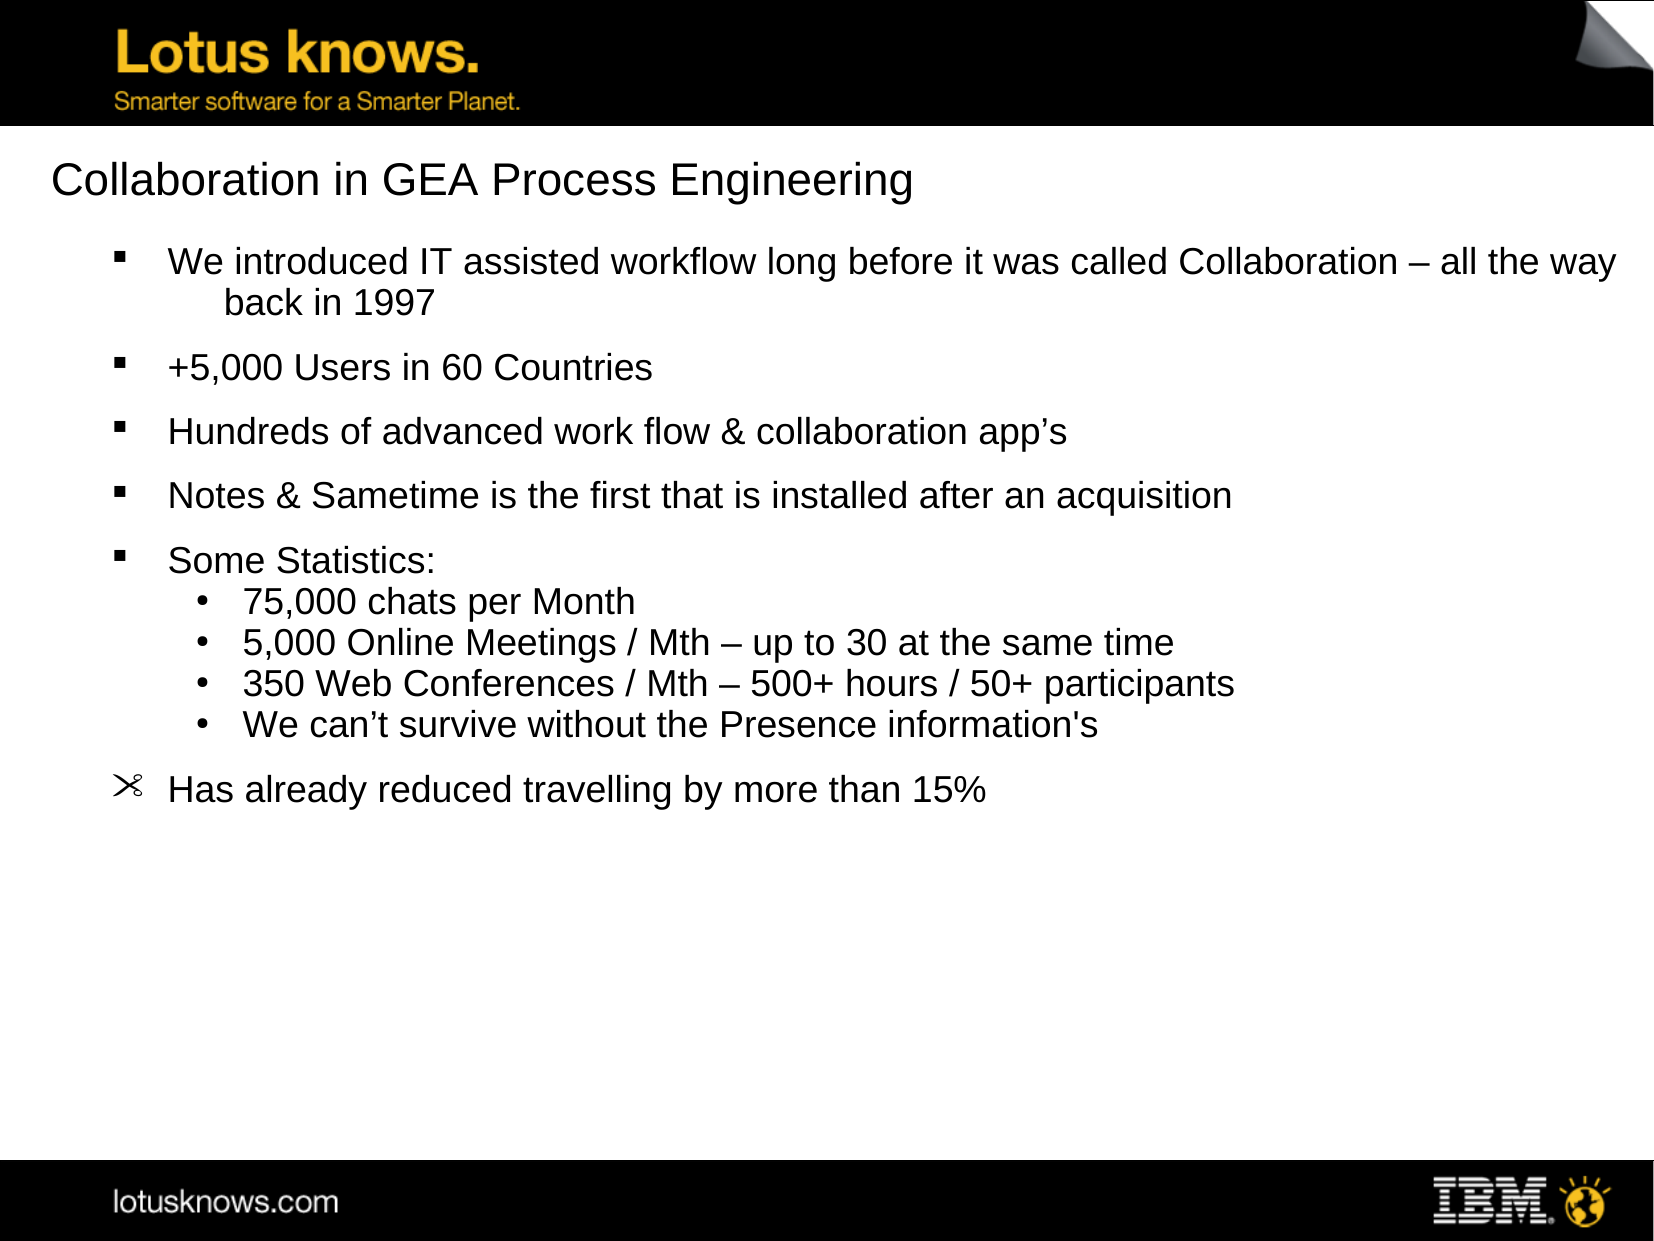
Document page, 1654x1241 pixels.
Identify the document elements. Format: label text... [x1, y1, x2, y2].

picture [0, 0, 1654, 126]
title Collaboration in GEA Process Engineering [35, 150, 1607, 267]
text_box We introduced IT assisted workflow long before it was called Collaboration – all the way back in 1997 +5,000 Users in 60 Countries Hundreds of advanced work flow & collaboration app’s Notes & Sametime is the first that is installed after an acquisition Some Statistics: 75,000 chats per Month 5,000 Online Meetings / Mth – up to 30 at the same time 350 Web Conferences / Mth – 500+ hours / 50+ participants We can’t survive without the Presence information's Has already reduced travelling by more than 15% [96, 234, 1654, 1148]
picture [0, 1160, 1654, 1241]
